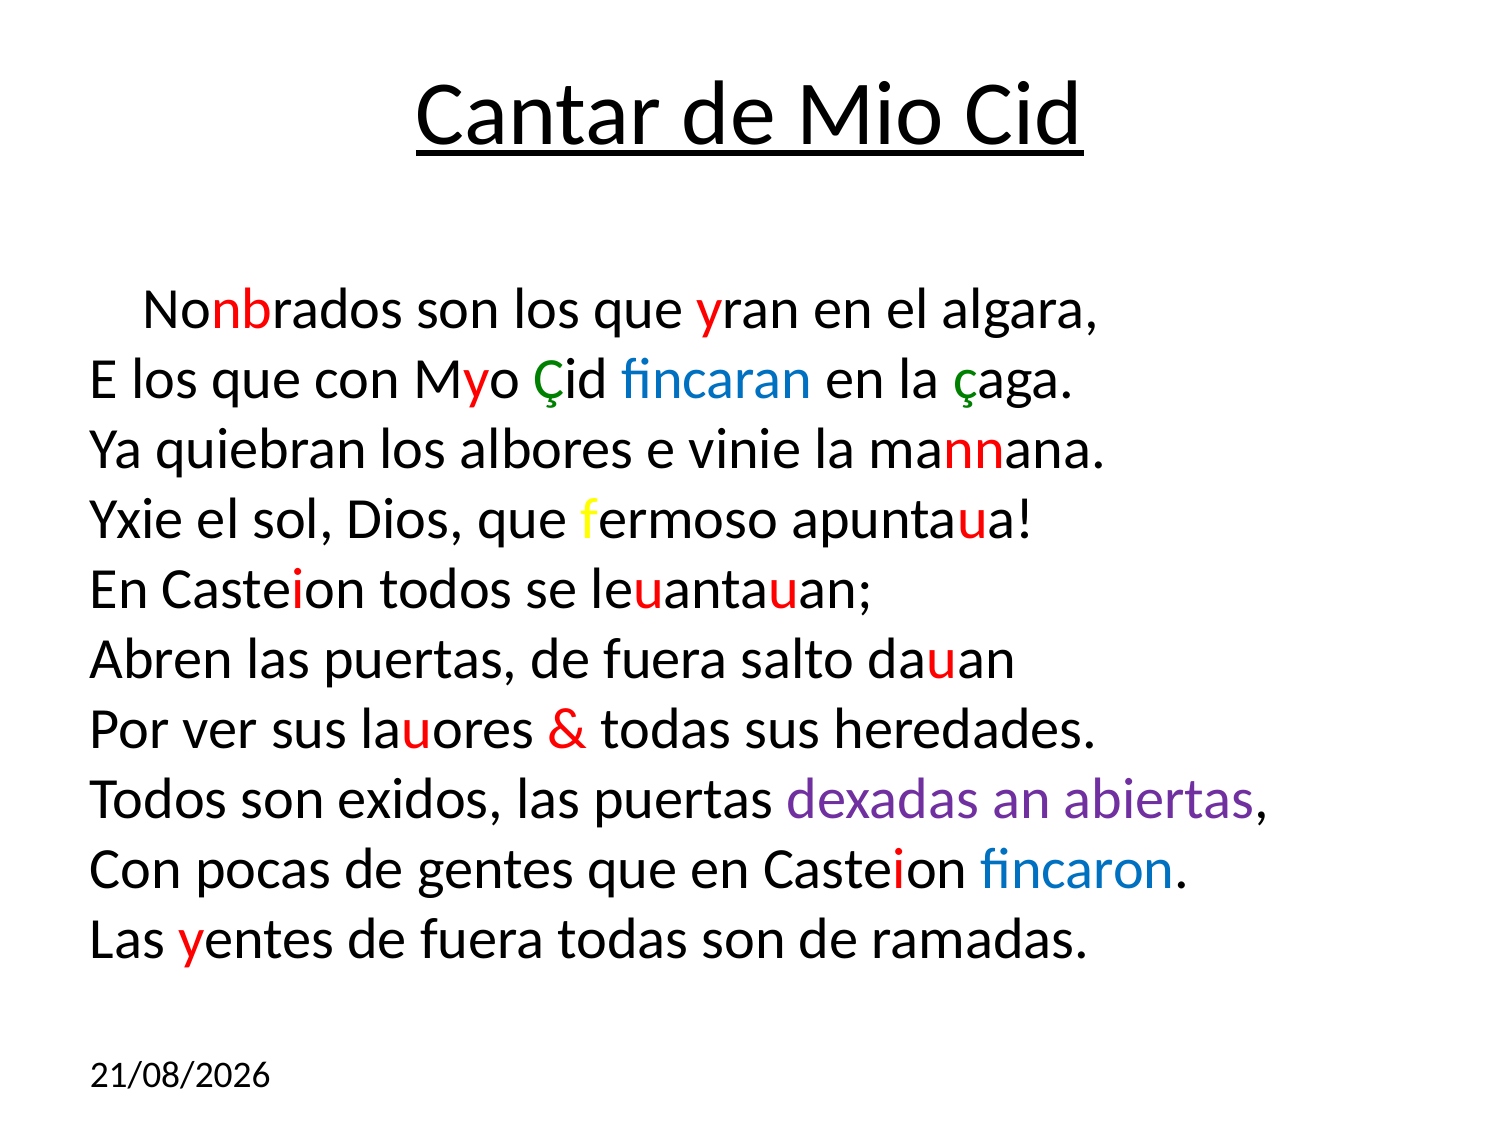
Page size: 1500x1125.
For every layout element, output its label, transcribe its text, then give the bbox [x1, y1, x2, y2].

title Cantar de Mio Cid [75, 45, 1425, 233]
list Nonbrados son los que yran en el algara, E los que con Myo Çid fincaran en la çaga. Ya quiebran los albores e vinie la mannana. Yxie el sol, Dios, que fermoso apuntaua! En Casteion todos se leuantauan; Abren las puertas, de fuera salto dauan Por ver sus lauores & todas sus heredades. Todos son exidos, las puertas dexadas an abiertas, Con pocas de gentes que en Casteion fincaron. Las yentes de fuera todas son de ramadas. [75, 262, 1425, 1005]
